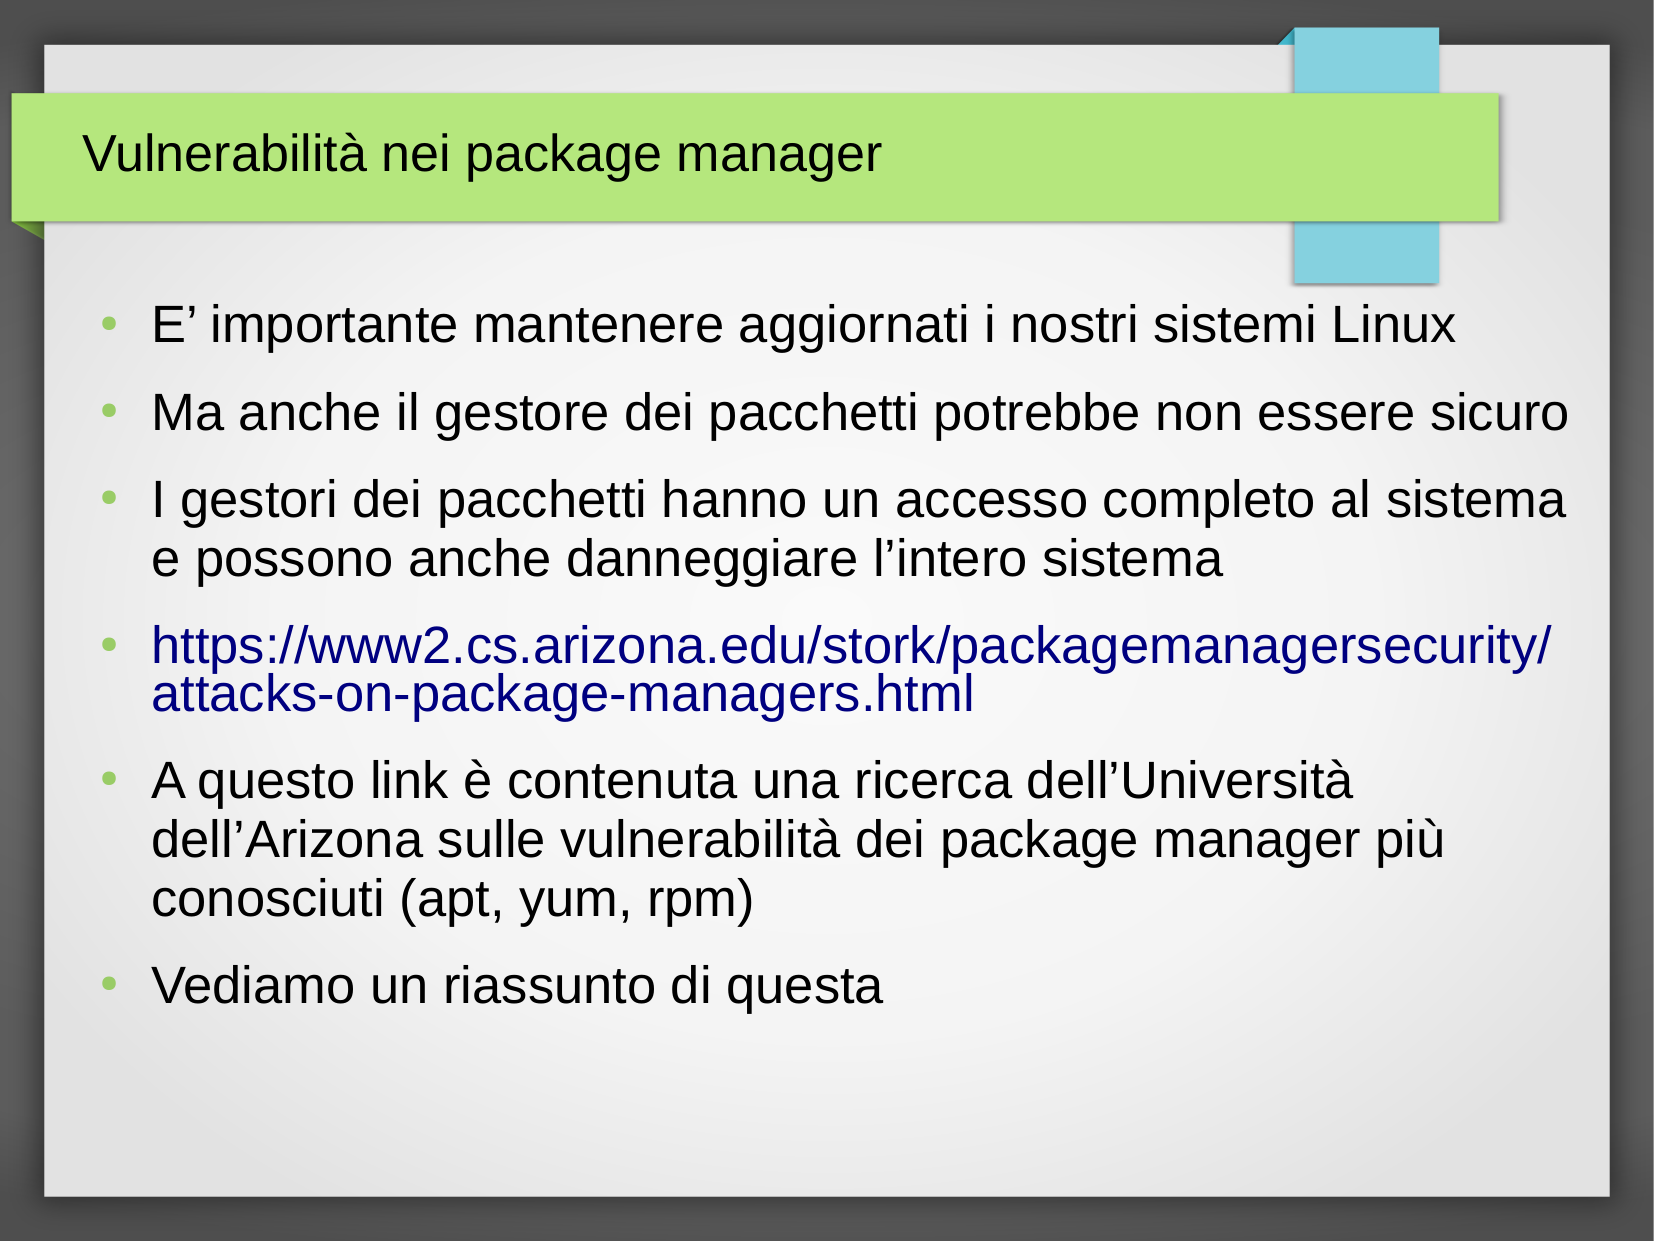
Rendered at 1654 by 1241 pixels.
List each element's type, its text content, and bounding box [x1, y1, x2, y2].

list E’ importante mantenere aggiornati i nostri sistemi Linux Ma anche il gestore dei pacchetti potrebbe non essere sicuro I gestori dei pacchetti hanno un accesso completo al sistema e possono anche danneggiare l’intero sistema https://www2.cs.arizona.edu/stork/packagemanagersecurity/attacks-on-package-managers.html A questo link è contenuta una ricerca dell’Università dell’Arizona sulle vulnerabilità dei package manager più conosciuti (apt, yum, rpm) Vediamo un riassunto di questa [82, 295, 1571, 1015]
title Vulnerabilità nei package manager [82, 94, 1264, 213]
picture [0, 0, 1654, 1241]
